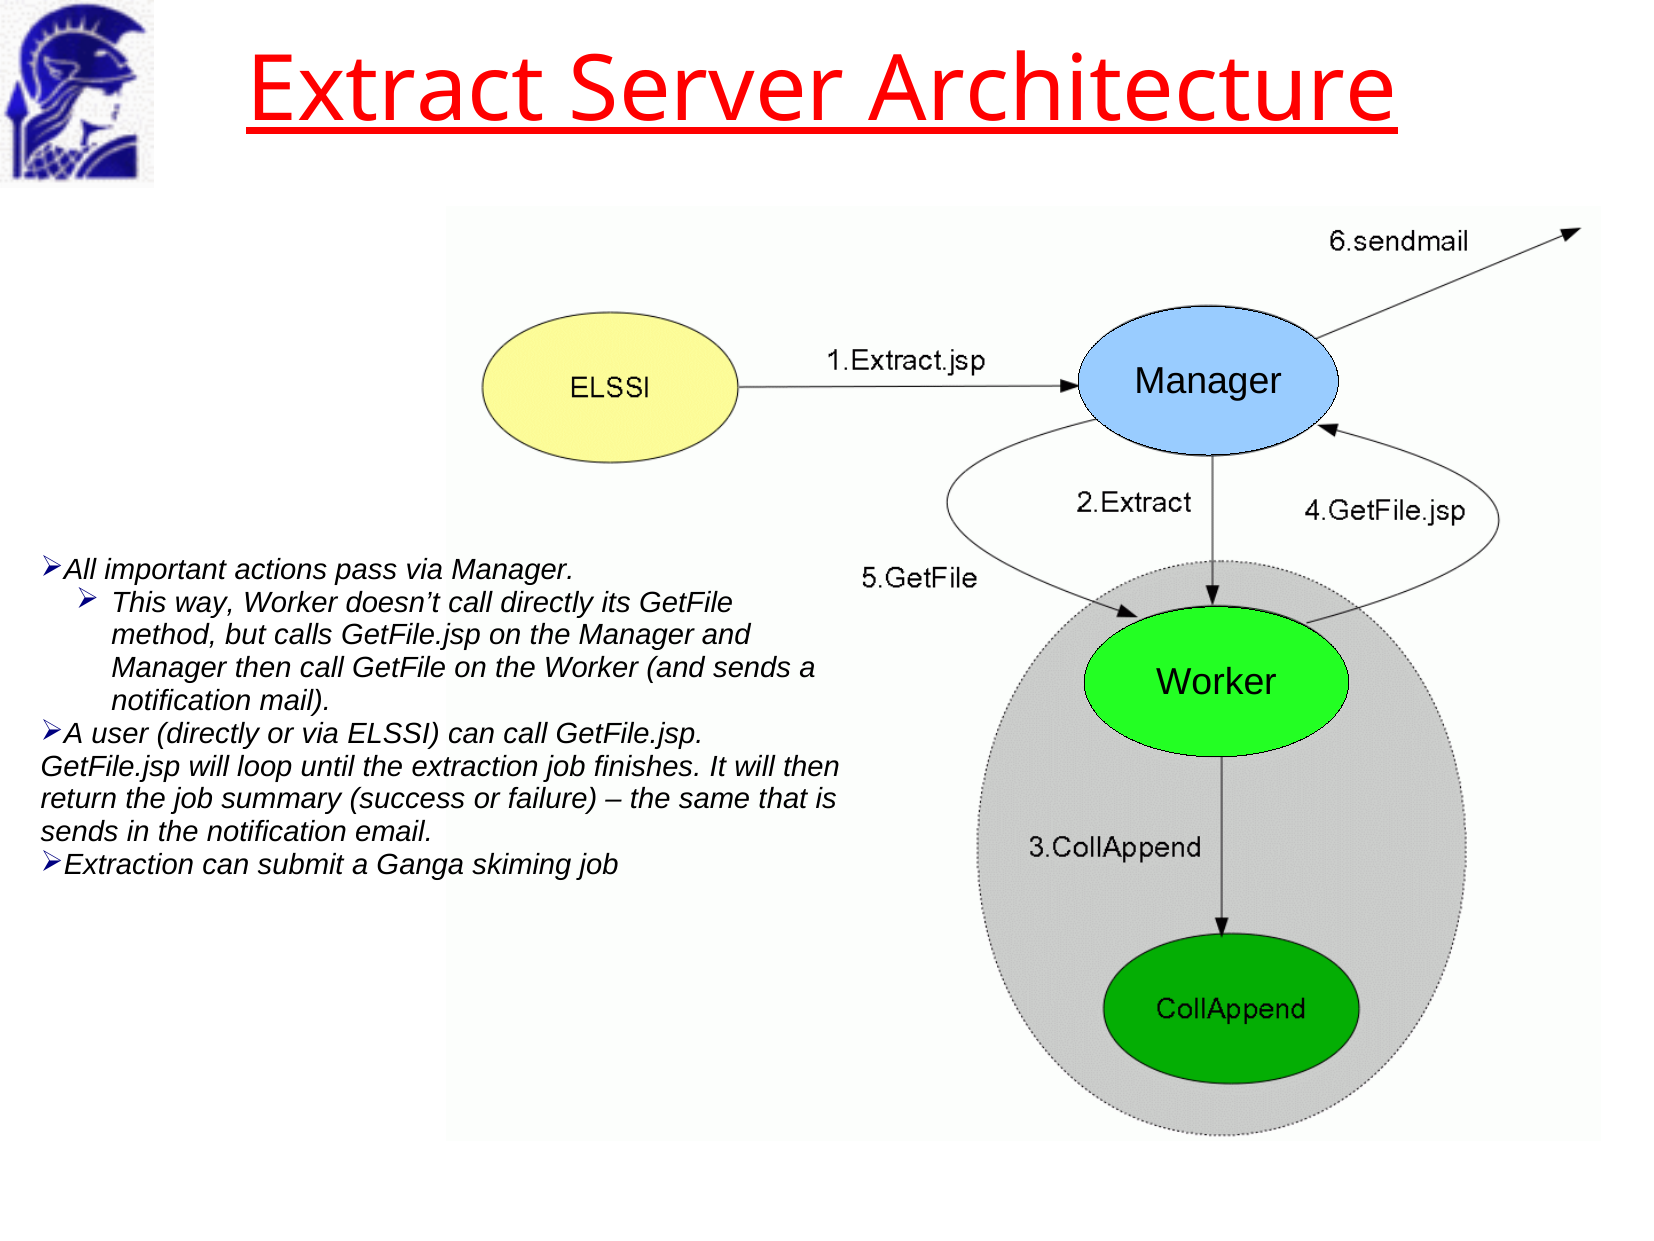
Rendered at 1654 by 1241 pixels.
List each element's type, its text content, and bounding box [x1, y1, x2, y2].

title Extract Server Architecture [78, 0, 1567, 189]
picture [446, 206, 1601, 1141]
text_box Worker [1084, 606, 1349, 757]
picture [0, 0, 154, 188]
text_box Manager [1078, 306, 1339, 456]
text_box All important actions pass via Manager. This way, Worker doesn’t call directly its GetFile method, but calls GetFile.jsp on the Manager and Manager then call GetFile on the Worker (and sends a notification mail). A user (directly or via ELSSI) can call GetFile.jsp. GetFile.jsp will loop until the extraction job finishes. It will then return the job summary (success or failure) – the same that is sends in the notification email. Extraction can submit a Ganga skiming job [25, 545, 863, 889]
